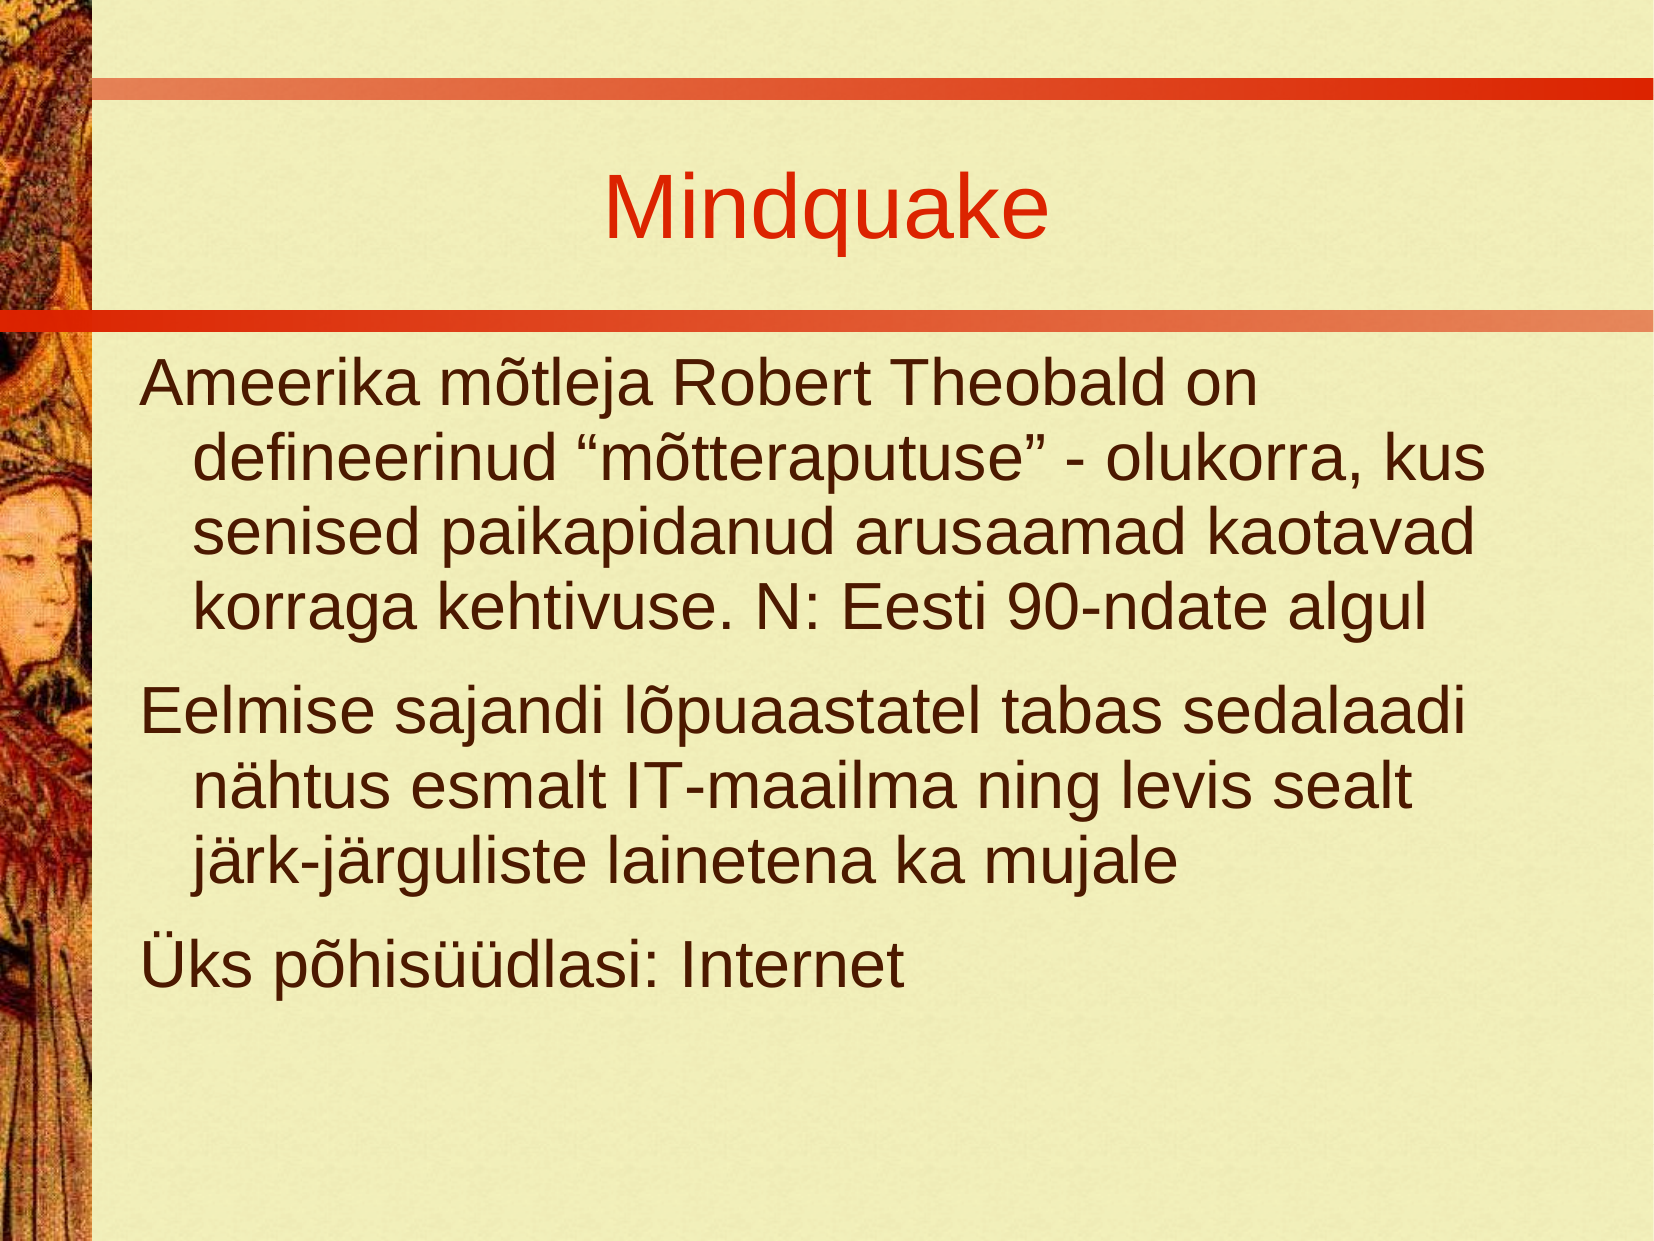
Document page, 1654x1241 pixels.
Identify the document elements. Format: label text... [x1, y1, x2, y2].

picture [0, 332, 1654, 1241]
picture [0, 0, 1654, 310]
list Ameerika mõtleja Robert Theobald on defineerinud “mõtteraputuse” - olukorra, kus senised paikapidanud arusaamad kaotavad korraga kehtivuse. N: Eesti 90-ndate algul Eelmise sajandi lõpuaastatel tabas sedalaadi nähtus esmalt IT-maailma ning levis sealt järk-järguliste lainetena ka mujale Üks põhisüüdlasi: Internet [121, 344, 1534, 1127]
title Mindquake [121, 102, 1534, 311]
